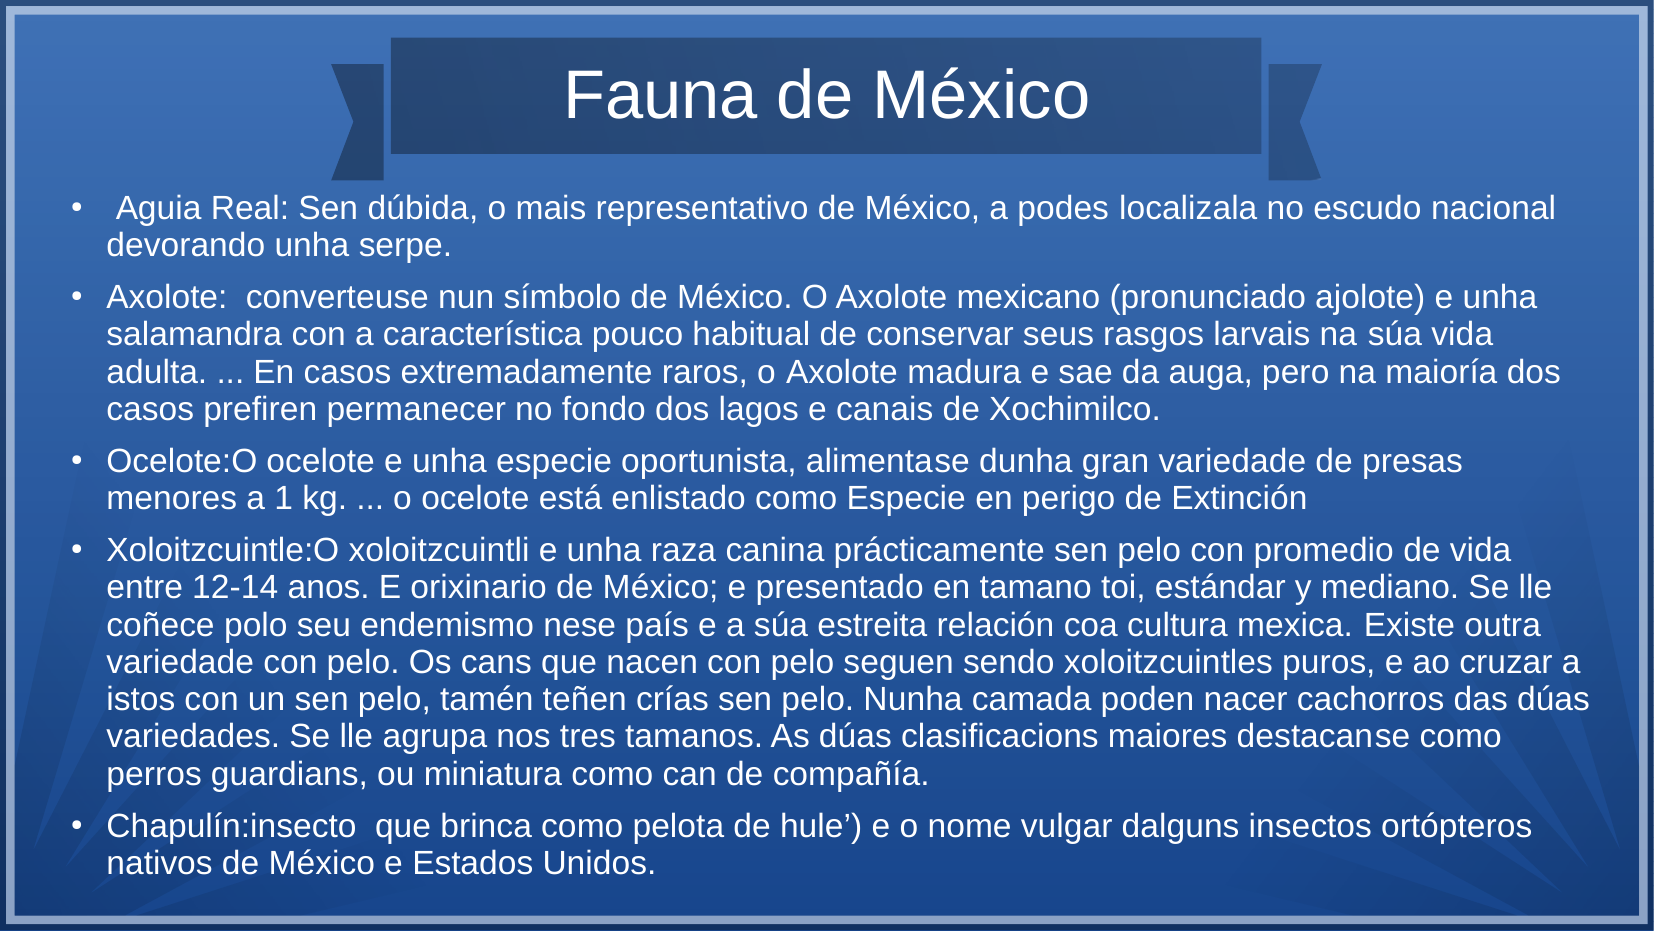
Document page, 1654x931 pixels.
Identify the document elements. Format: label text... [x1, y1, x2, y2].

title Fauna de México [389, 35, 1264, 154]
list Aguia Real: Sen dúbida, o mais representativo de México, a podes localizala no escudo nacional devorando unha serpe. Axolote: converteuse nun símbolo de México. O Axolote mexicano (pronunciado ajolote) e unha salamandra con a característica pouco habitual de conservar seus rasgos larvais na súa vida adulta. ... En casos extremadamente raros, o Axolote madura e sae da auga, pero na maioría dos casos prefiren permanecer no fondo dos lagos e canais de Xochimilco. Ocelote:O ocelote e unha especie oportunista, alimentase dunha gran variedade de presas menores a 1 kg. ... o ocelote está enlistado como Especie en perigo de Extinción Xoloitzcuintle:O xoloitzcuintli e unha raza canina prácticamente sen pelo con promedio de vida entre 12-14 anos. E orixinario de México; e presentado en tamano toi, estándar y mediano. Se lle coñece polo seu endemismo nese país e a súa estreita relación coa cultura mexica. Existe outra variedade con pelo. Os cans que nacen con pelo seguen sendo xoloitzcuintles puros, e ao cruzar a istos con un sen pelo, tamén teñen crías sen pelo. Nunha camada poden nacer cachorros das dúas variedades. Se lle agrupa nos tres tamanos. As dúas clasificacions maiores destacanse como perros guardians, ou miniatura como can de compañía. Chapulín:insecto que brinca como pelota de hule’) e o nome vulgar dalguns insectos ortópteros nativos de México e Estados Unidos. [59, 188, 1595, 886]
